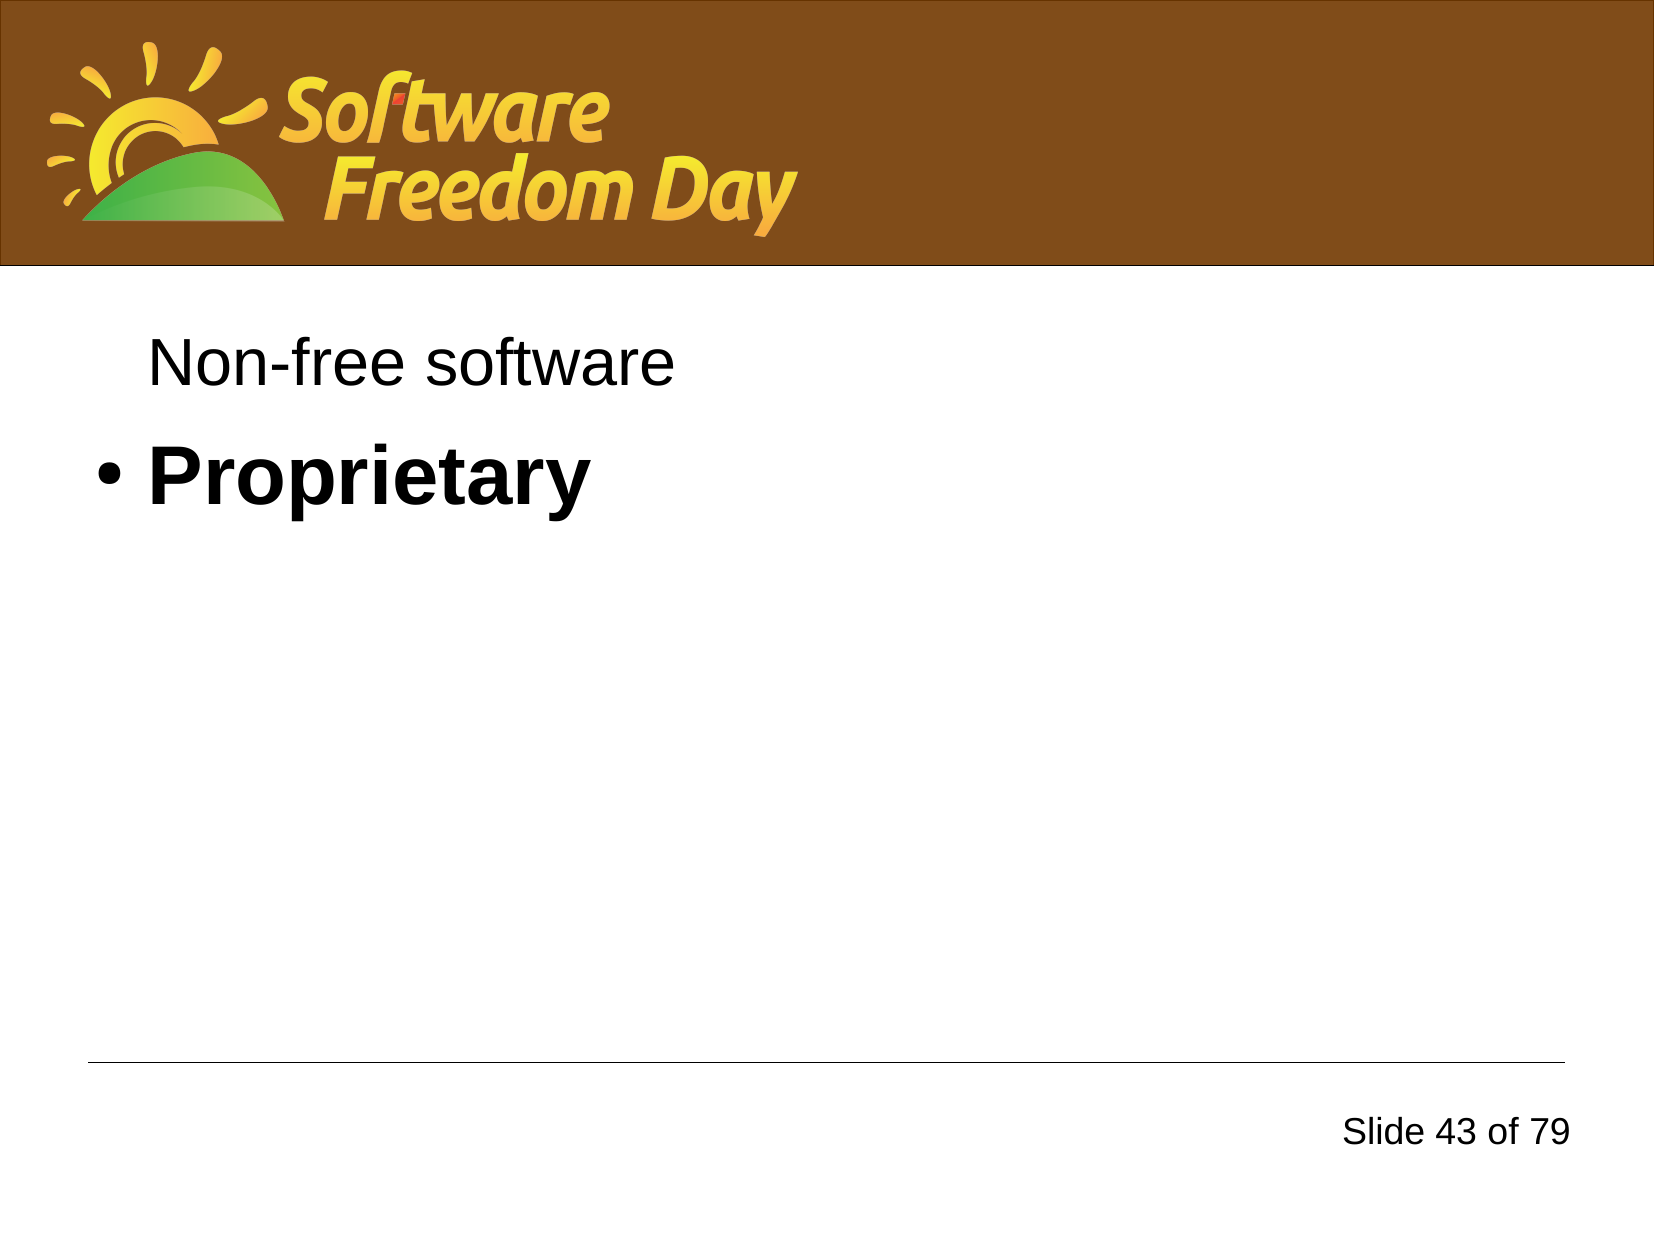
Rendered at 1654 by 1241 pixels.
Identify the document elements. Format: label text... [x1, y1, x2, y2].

picture [47, 42, 798, 237]
list Non-free software Proprietary [76, 324, 1123, 1045]
